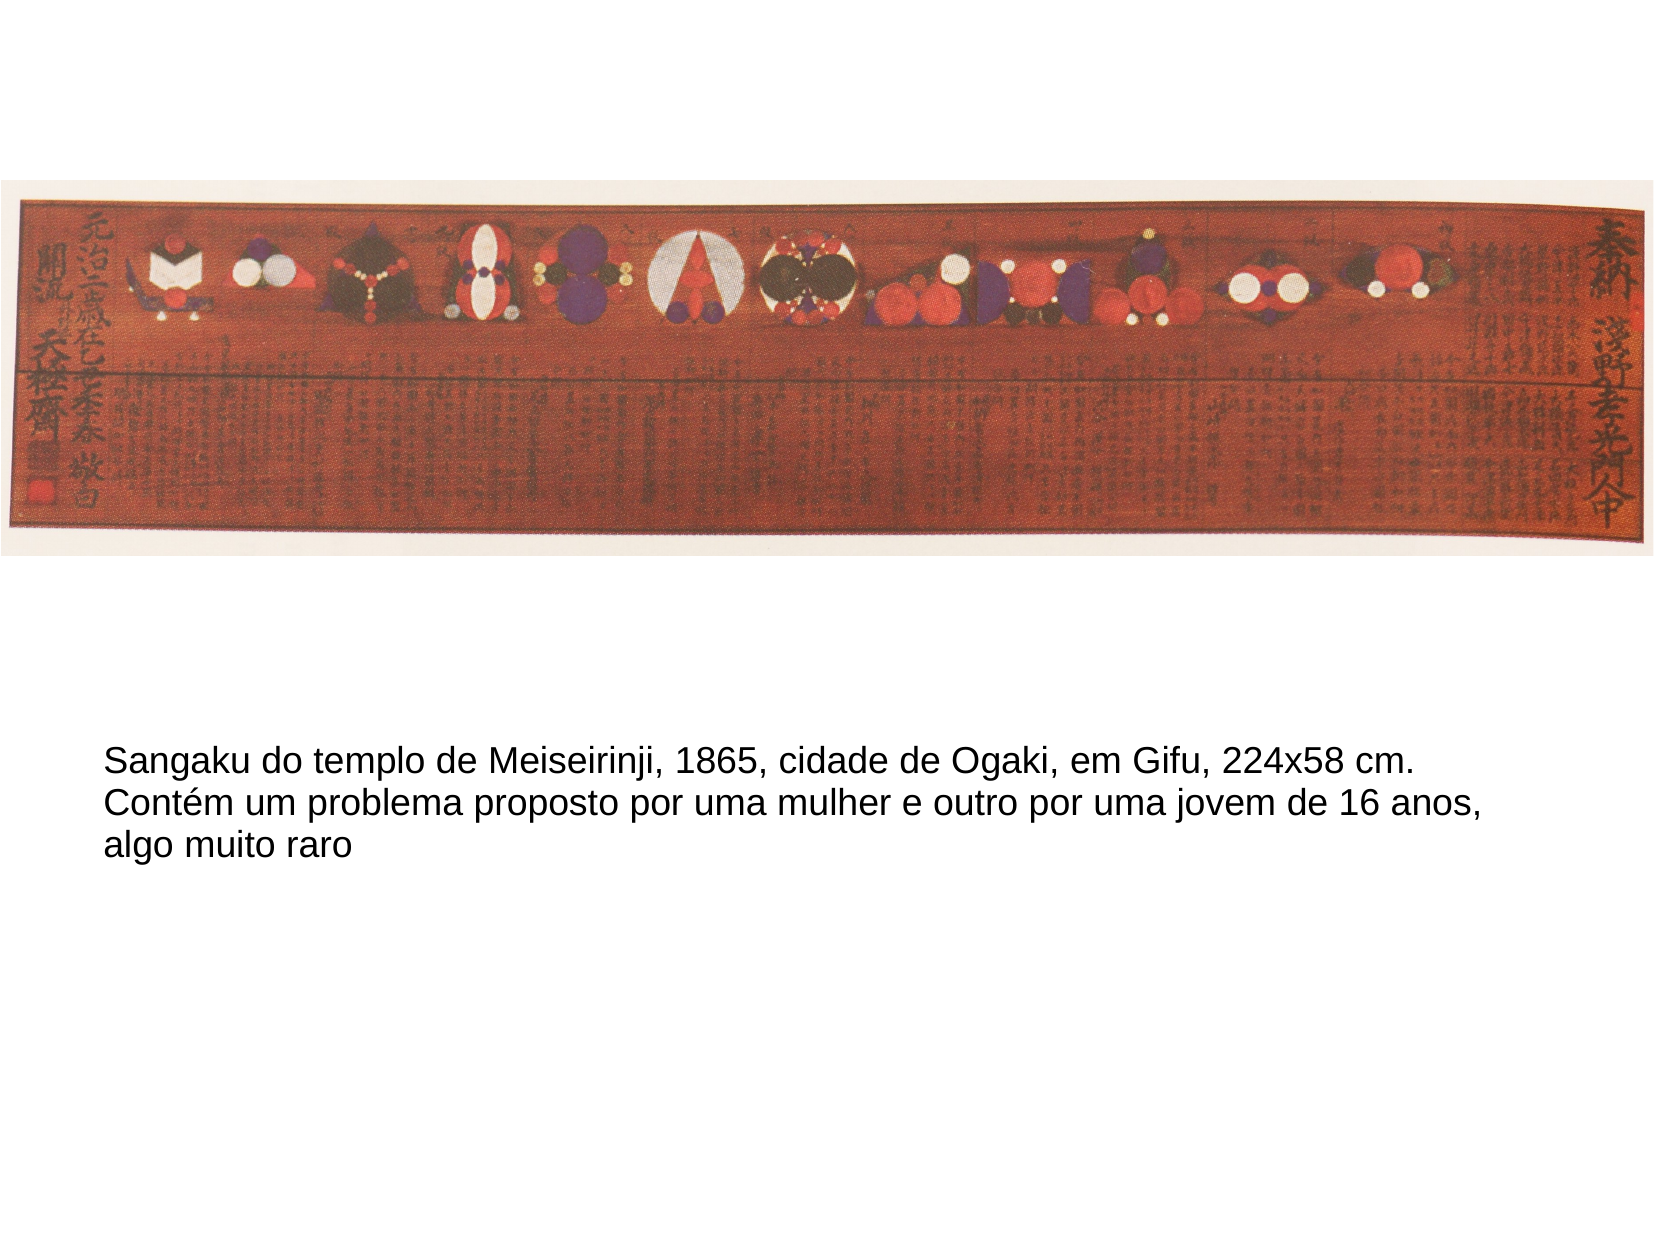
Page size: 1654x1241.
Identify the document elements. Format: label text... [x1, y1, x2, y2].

text_box Sangaku do templo de Meiseirinji, 1865, cidade de Ogaki, em Gifu, 224x58 cm. Contém um problema proposto por uma mulher e outro por uma jovem de 16 anos, algo muito raro [88, 732, 1498, 874]
picture [1, 180, 1654, 556]
